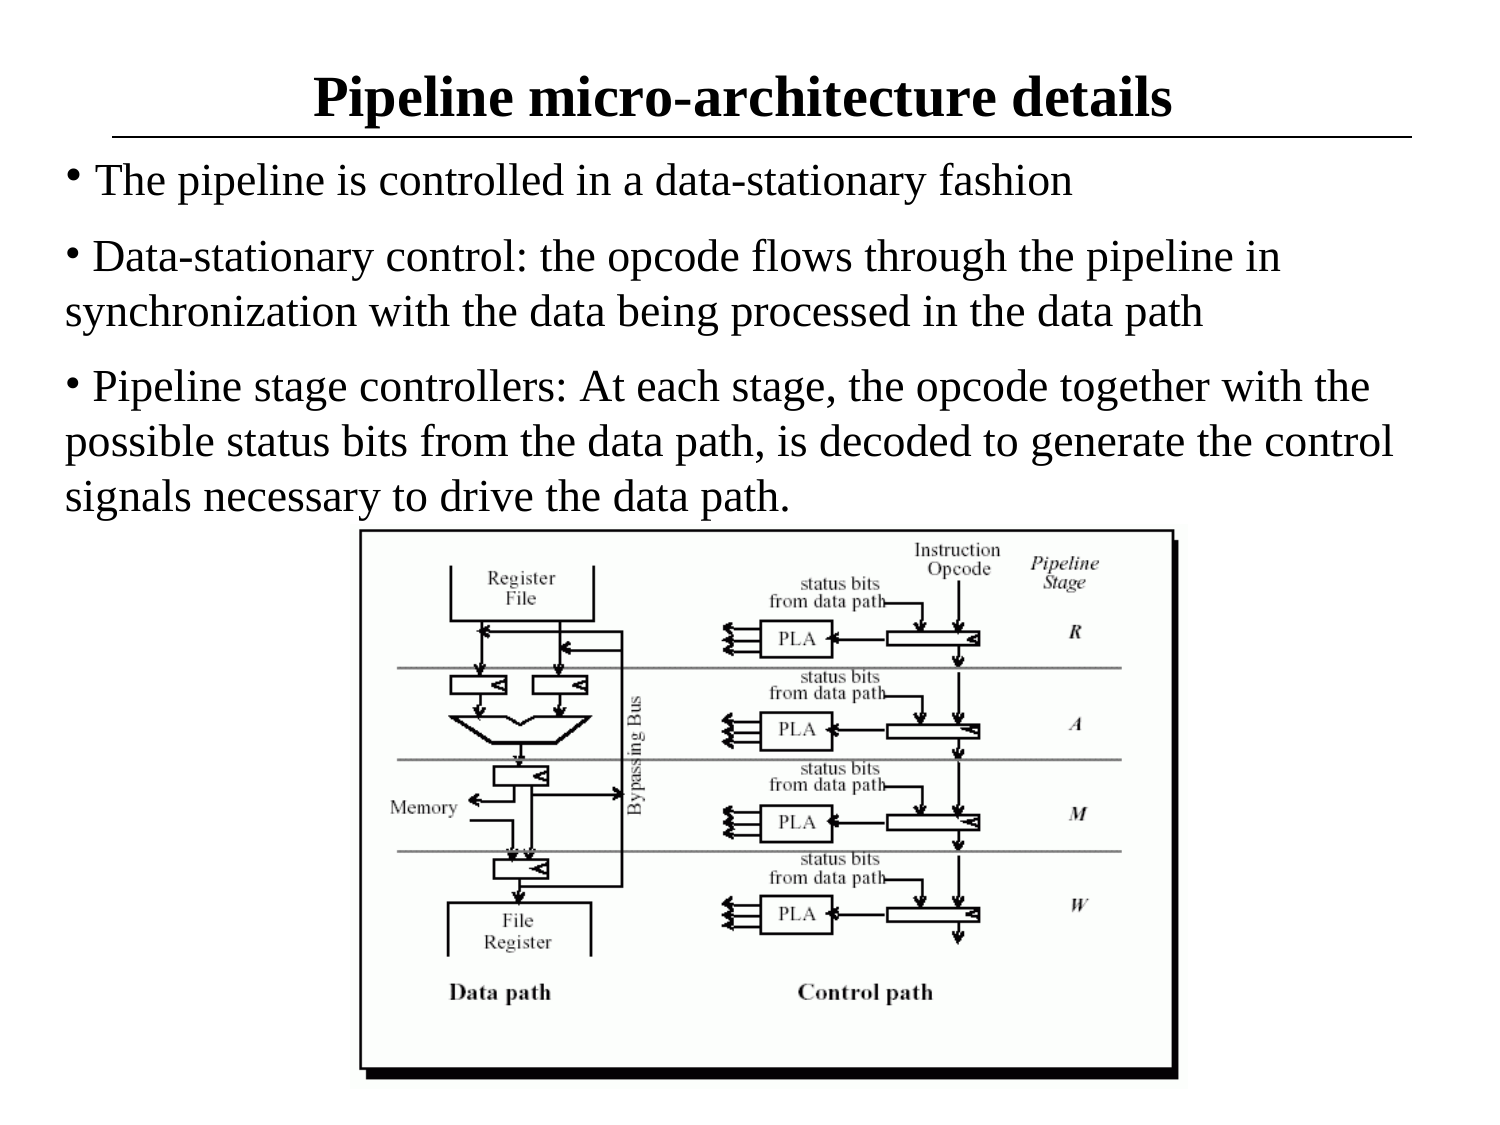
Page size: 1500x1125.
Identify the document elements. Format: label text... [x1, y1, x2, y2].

title Pipeline micro-architecture details [135, 42, 1353, 136]
picture [350, 524, 1188, 1090]
text_box The pipeline is controlled in a data-stationary fashion Data-stationary control: the opcode flows through the pipeline in synchronization with the data being processed in the data path Pipeline stage controllers: At each stage, the opcode together with the possible status bits from the data path, is decoded to generate the control signals necessary to drive the data path. [50, 137, 1459, 528]
